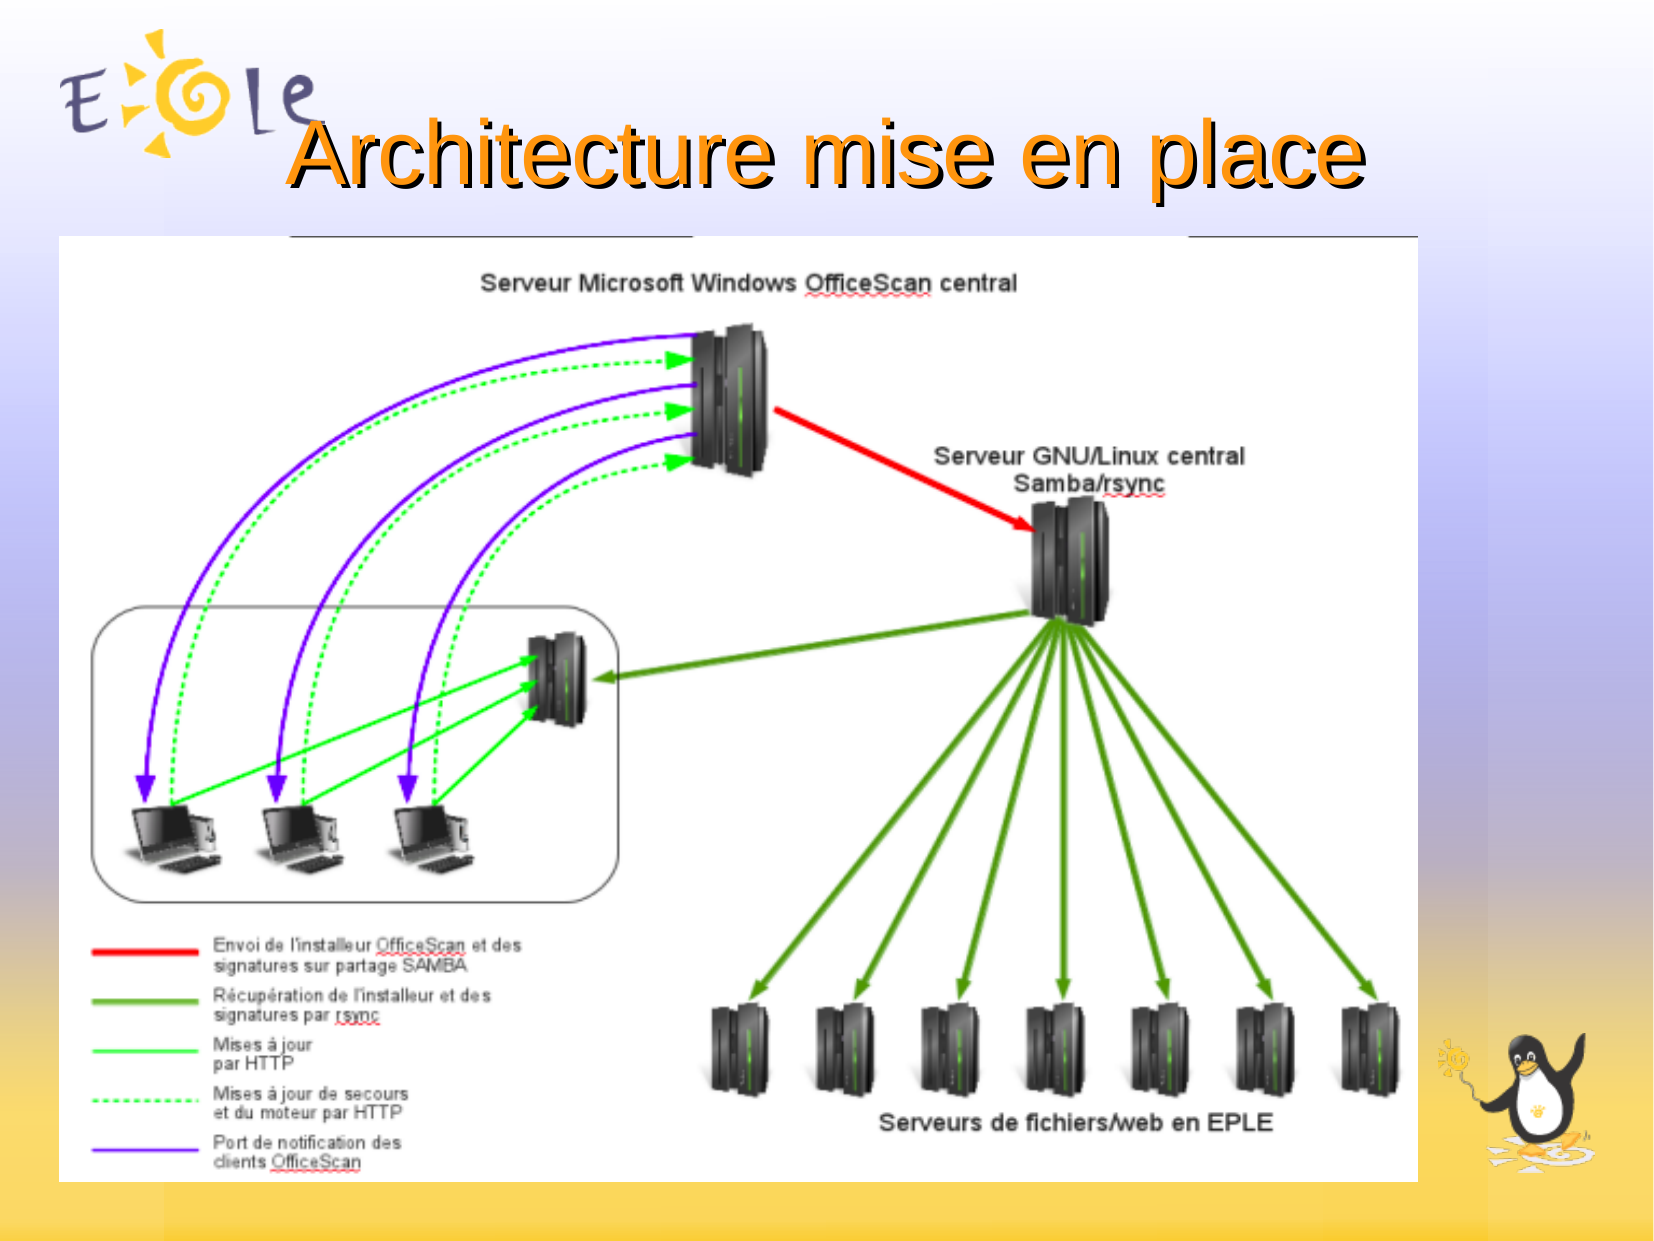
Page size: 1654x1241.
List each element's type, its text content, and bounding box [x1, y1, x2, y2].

picture [0, 0, 1654, 1241]
title Architecture mise en place [82, 49, 1571, 257]
